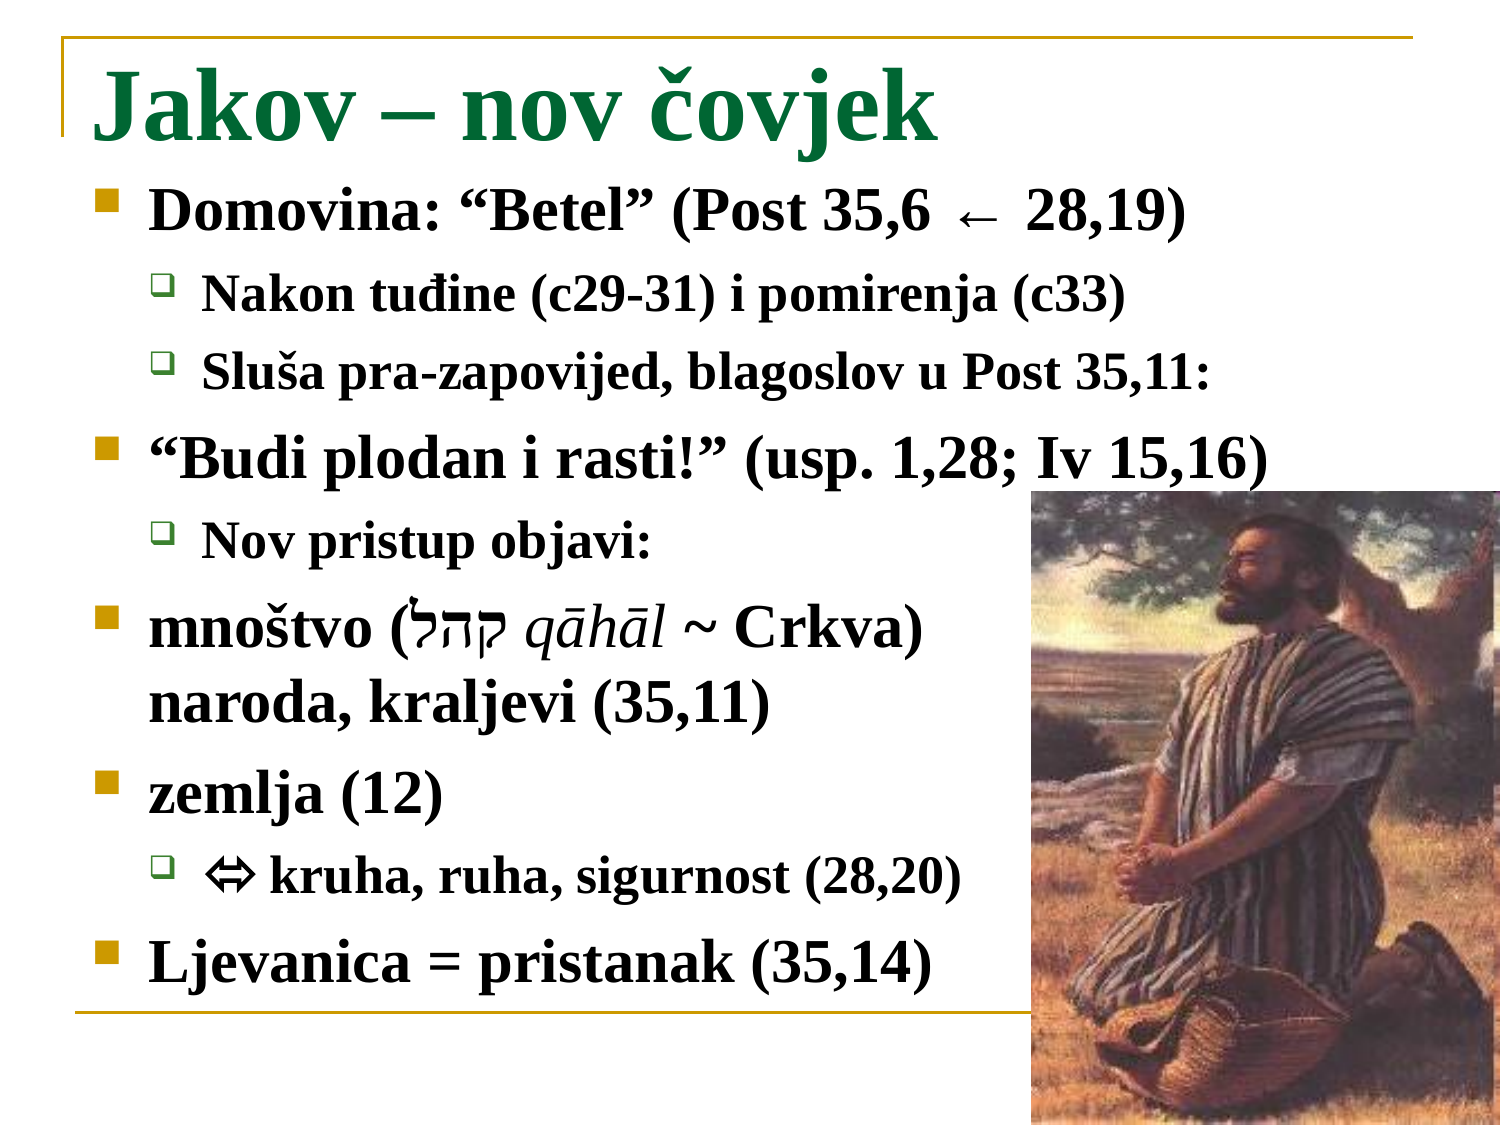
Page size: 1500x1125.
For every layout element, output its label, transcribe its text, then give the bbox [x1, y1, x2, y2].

picture [1031, 491, 1500, 1125]
list Domovina: “Betel” (Post 35,6 ← 28,19) Nakon tuđine (c29-31) i pomirenja (c33) Sluša pra-zapovijed, blagoslov u Post 35,11: “Budi plodan i rasti!” (usp. 1,28; Iv 15,16) Nov pristup objavi: mnoštvo (קהל qāhāl ~ Crkva) naroda, kraljevi (35,11) zemlja (12)  kruha, ruha, sigurnost (28,20) Ljevanica = pristanak (35,14) [76, 160, 1427, 1012]
title Jakov – nov čovjek [75, 23, 1426, 175]
